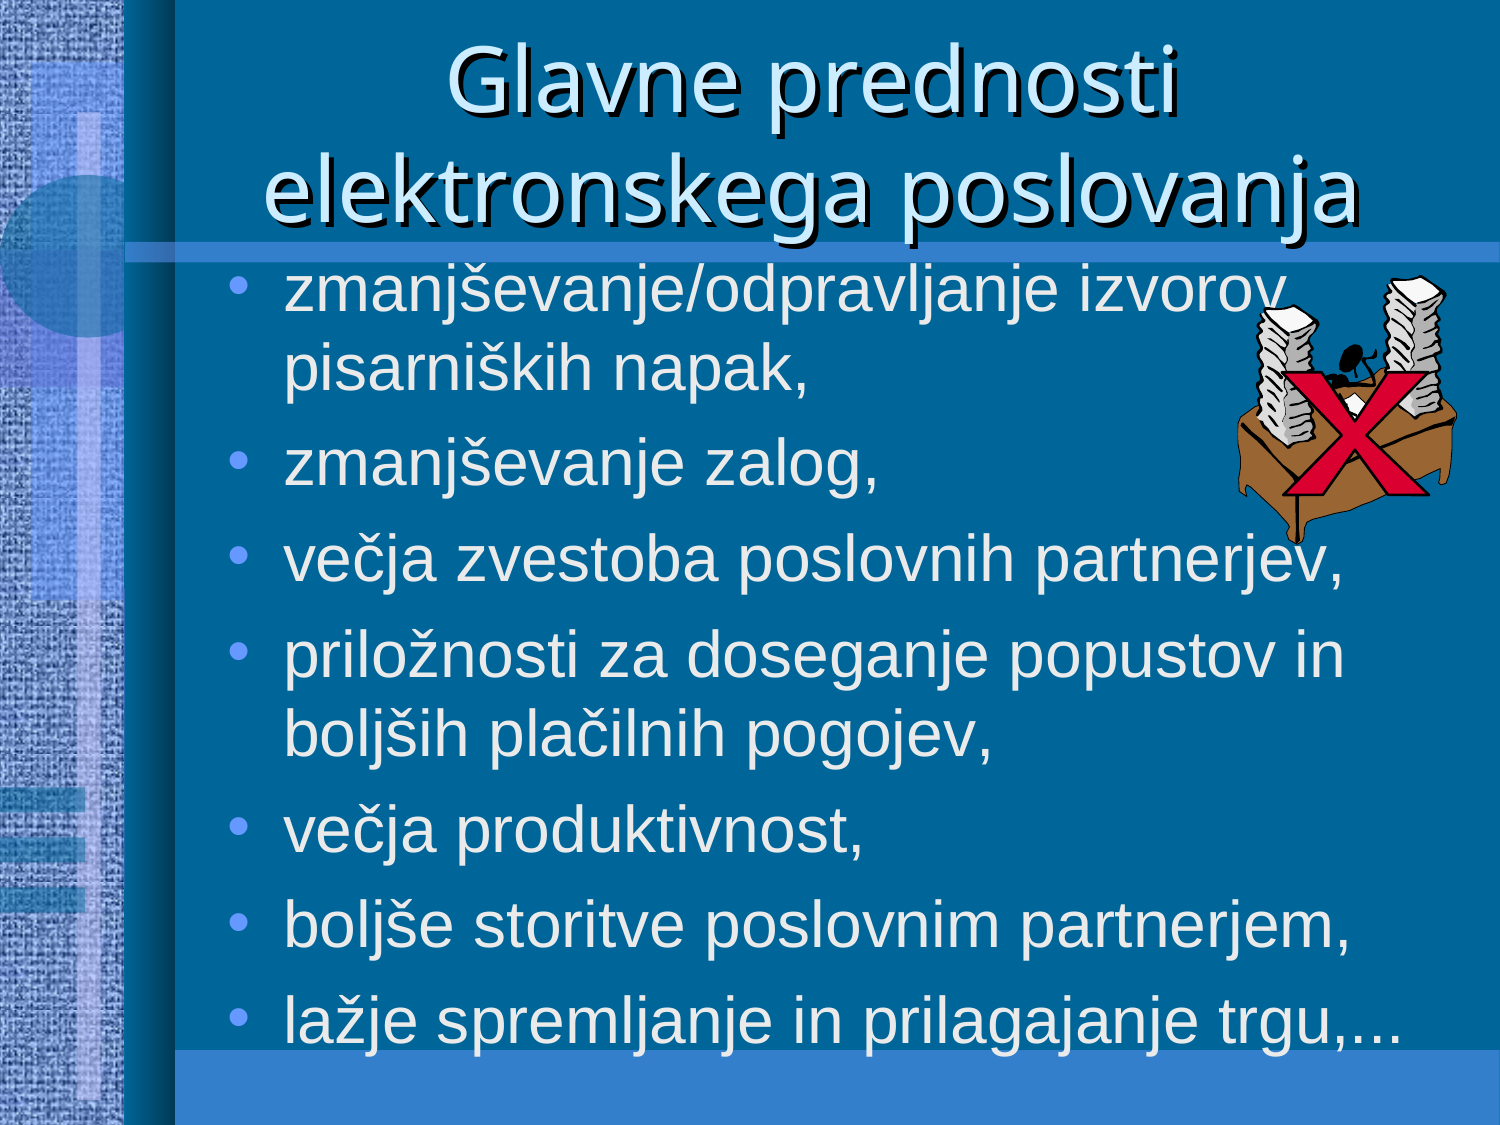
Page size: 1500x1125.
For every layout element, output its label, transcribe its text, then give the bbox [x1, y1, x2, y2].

list zmanjševanje/odpravljanje izvorov pisarniških napak, zmanjševanje zalog, večja zvestoba poslovnih partnerjev, priložnosti za doseganje popustov in boljših plačilnih pogojev, večja produktivnost, boljše storitve poslovnim partnerjem, lažje spremljanje in prilagajanje trgu,... [212, 237, 1488, 1073]
chart [1237, 275, 1457, 545]
title Glavne prednosti elektronskega poslovanja [124, 13, 1500, 249]
picture [0, 388, 124, 1125]
picture [0, 0, 123, 249]
